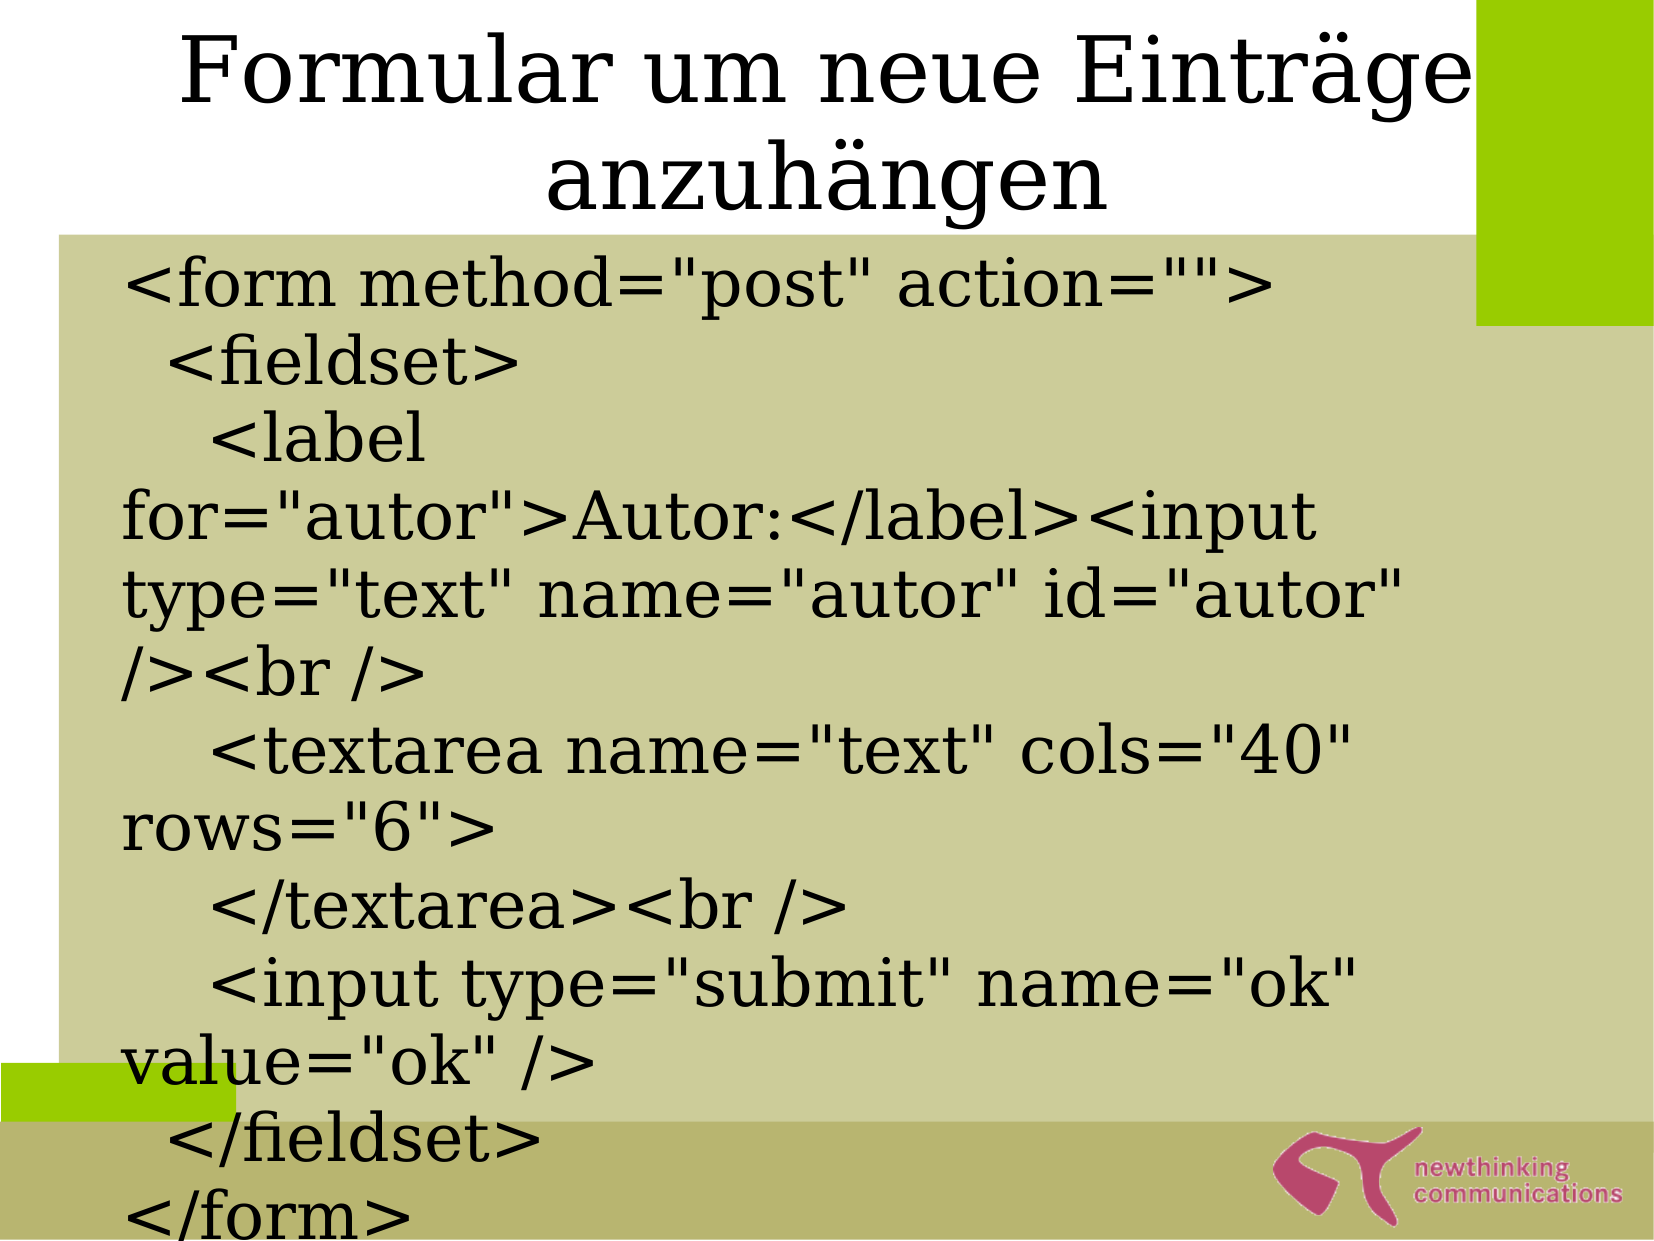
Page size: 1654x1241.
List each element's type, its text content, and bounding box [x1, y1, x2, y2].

picture [1534, 1127, 1641, 1241]
title Formular um neue Einträge anzuhängen [121, 16, 1534, 231]
subtitle <form method="post" action=""> <fieldset> <label for="autor">Autor:</label><input type="text" name="autor" id="autor" /><br /> <textarea name="text" cols="40" rows="6"> </textarea><br /> <input type="submit" name="ok" value="ok" /> </fieldset> </form> [121, 244, 1534, 1241]
